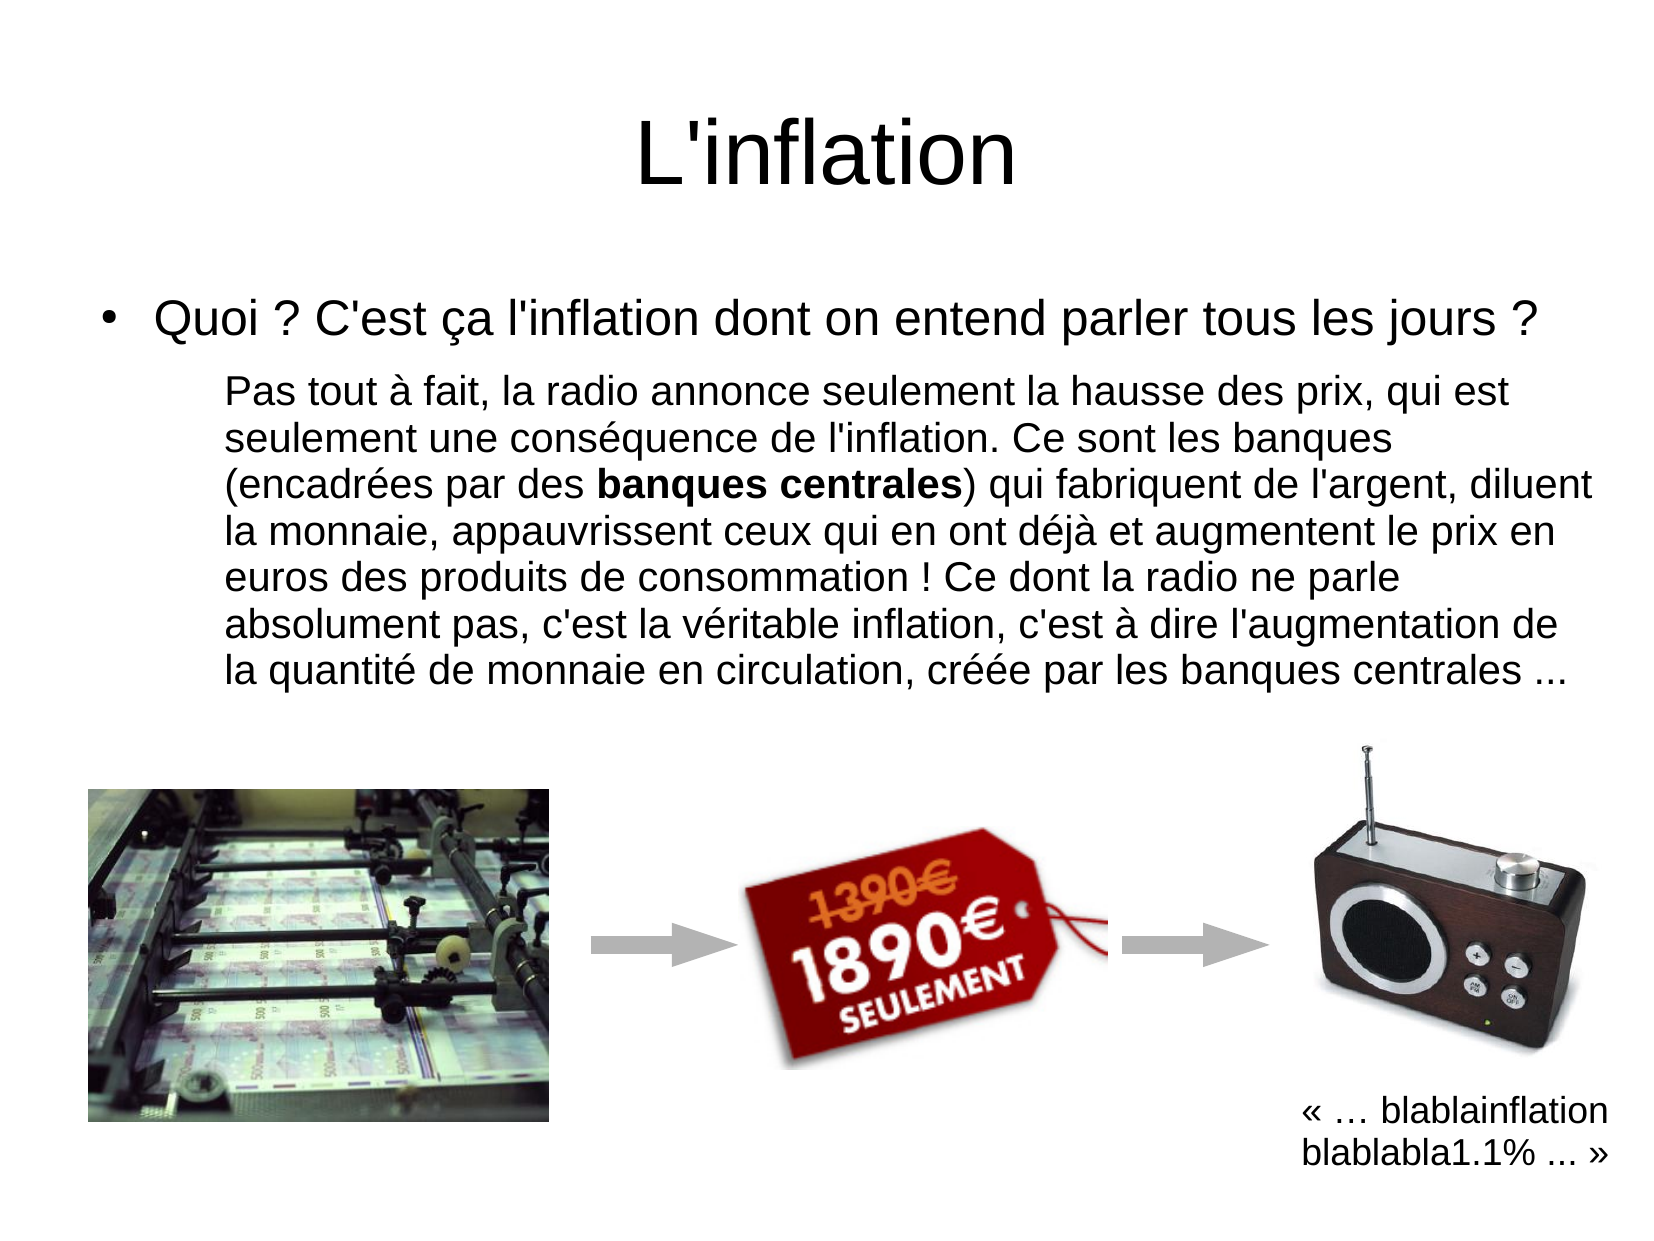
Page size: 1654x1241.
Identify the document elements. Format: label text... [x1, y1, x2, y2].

title L'inflation [82, 56, 1571, 250]
text_box « … blablainflation blablabla1.1% ... » [1286, 1082, 1625, 1182]
picture [88, 789, 549, 1123]
picture [1299, 736, 1607, 1063]
picture [738, 826, 1108, 1070]
list Quoi ? C'est ça l'inflation dont on entend parler tous les jours ? Pas tout à fait, la radio annonce seulement la hausse des prix, qui est seulement une conséquence de l'inflation. Ce sont les banques (encadrées par des banques centrales) qui fabriquent de l'argent, diluent la monnaie, appauvrissent ceux qui en ont déjà et augmentent le prix en euros des produits de consommation ! Ce dont la radio ne parle absolument pas, c'est la véritable inflation, c'est à dire l'augmentation de la quantité de monnaie en circulation, créée par les banques centrales ... [82, 290, 1595, 1137]
